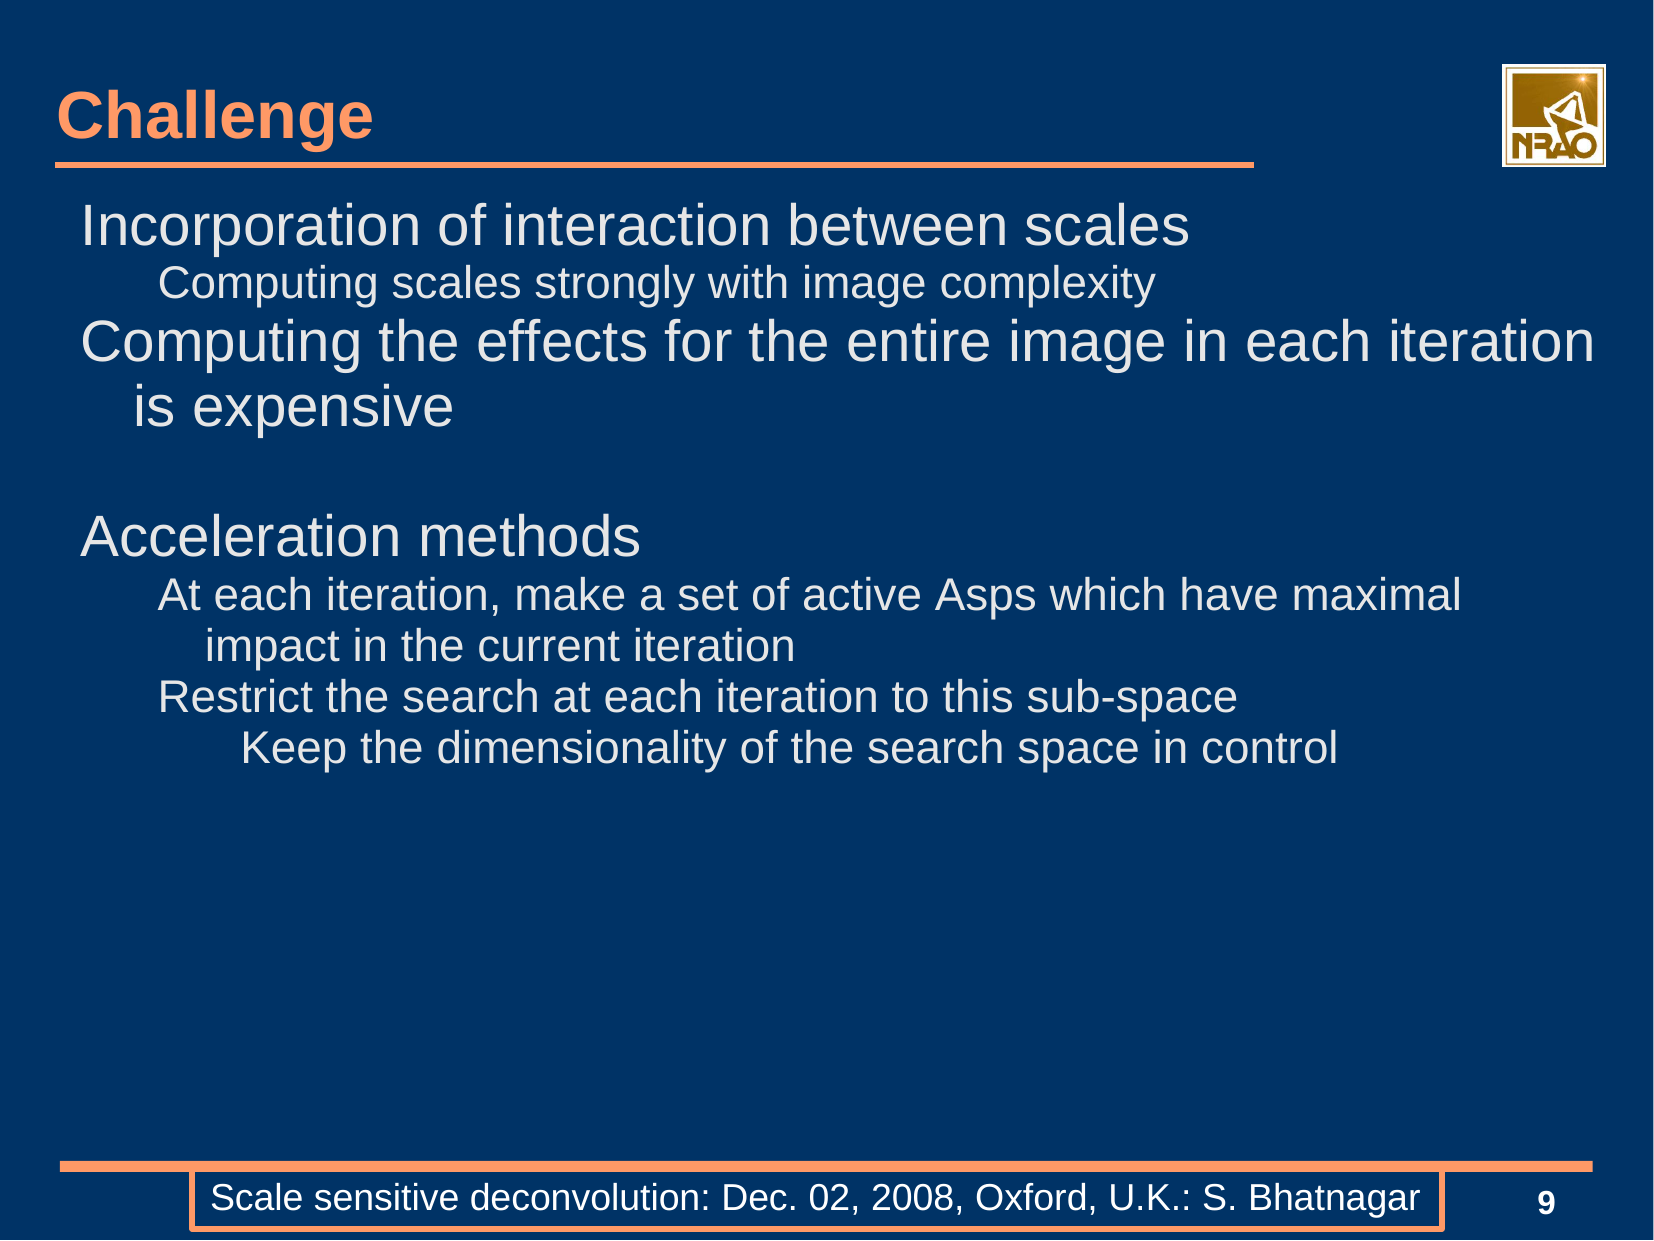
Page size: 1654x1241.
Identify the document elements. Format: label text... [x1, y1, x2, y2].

list Incorporation of interaction between scales Computing scales strongly with image complexity Computing the effects for the entire image in each iteration is expensive Acceleration methods At each iteration, make a set of active Asps which have maximal impact in the current iteration Restrict the search at each iteration to this sub-space Keep the dimensionality of the search space in control [63, 192, 1601, 1133]
title Challenge [56, 71, 1489, 161]
picture [1502, 64, 1606, 167]
